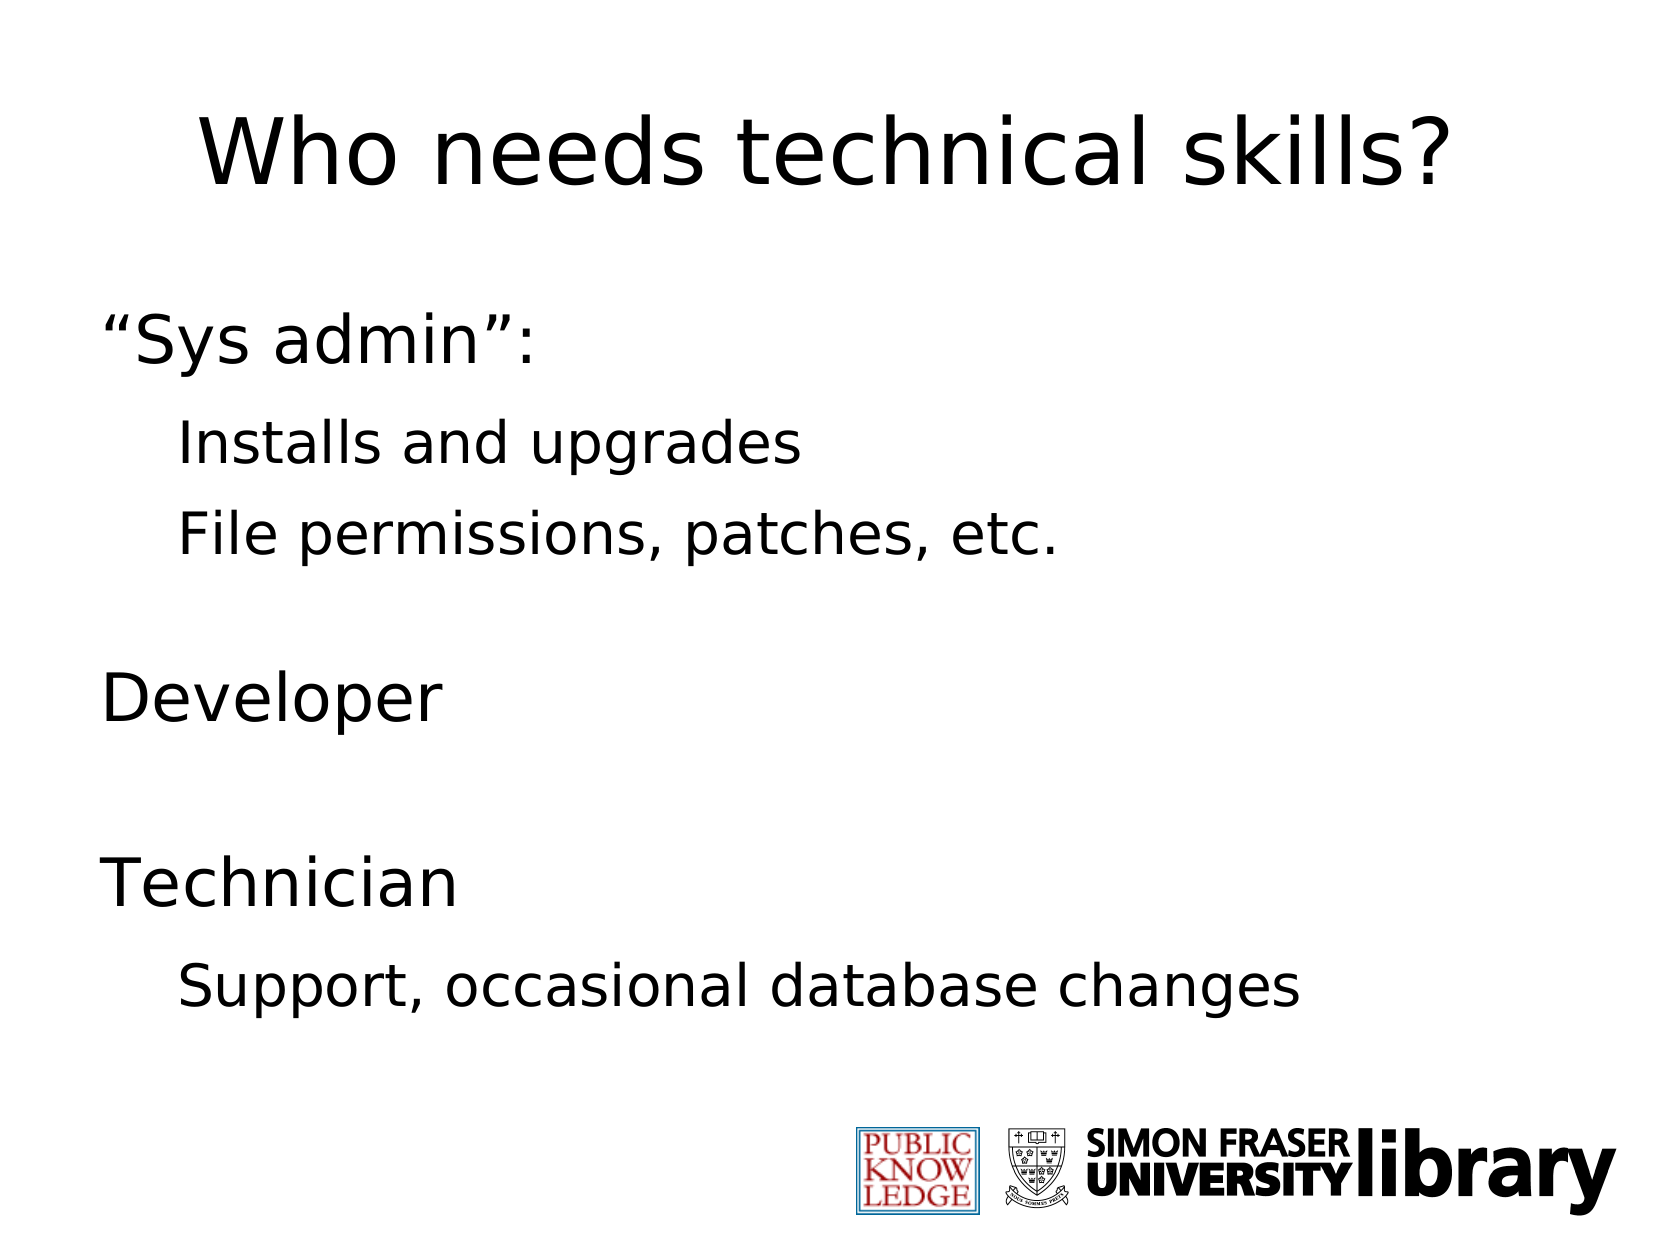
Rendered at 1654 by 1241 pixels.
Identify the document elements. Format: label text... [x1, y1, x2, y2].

picture [858, 1129, 978, 1213]
list “Sys admin”: Installs and upgrades File permissions, patches, etc. Developer Technician Support, occasional database changes [82, 302, 1571, 1106]
picture [994, 1121, 1625, 1222]
title Who needs technical skills? [82, 49, 1571, 257]
